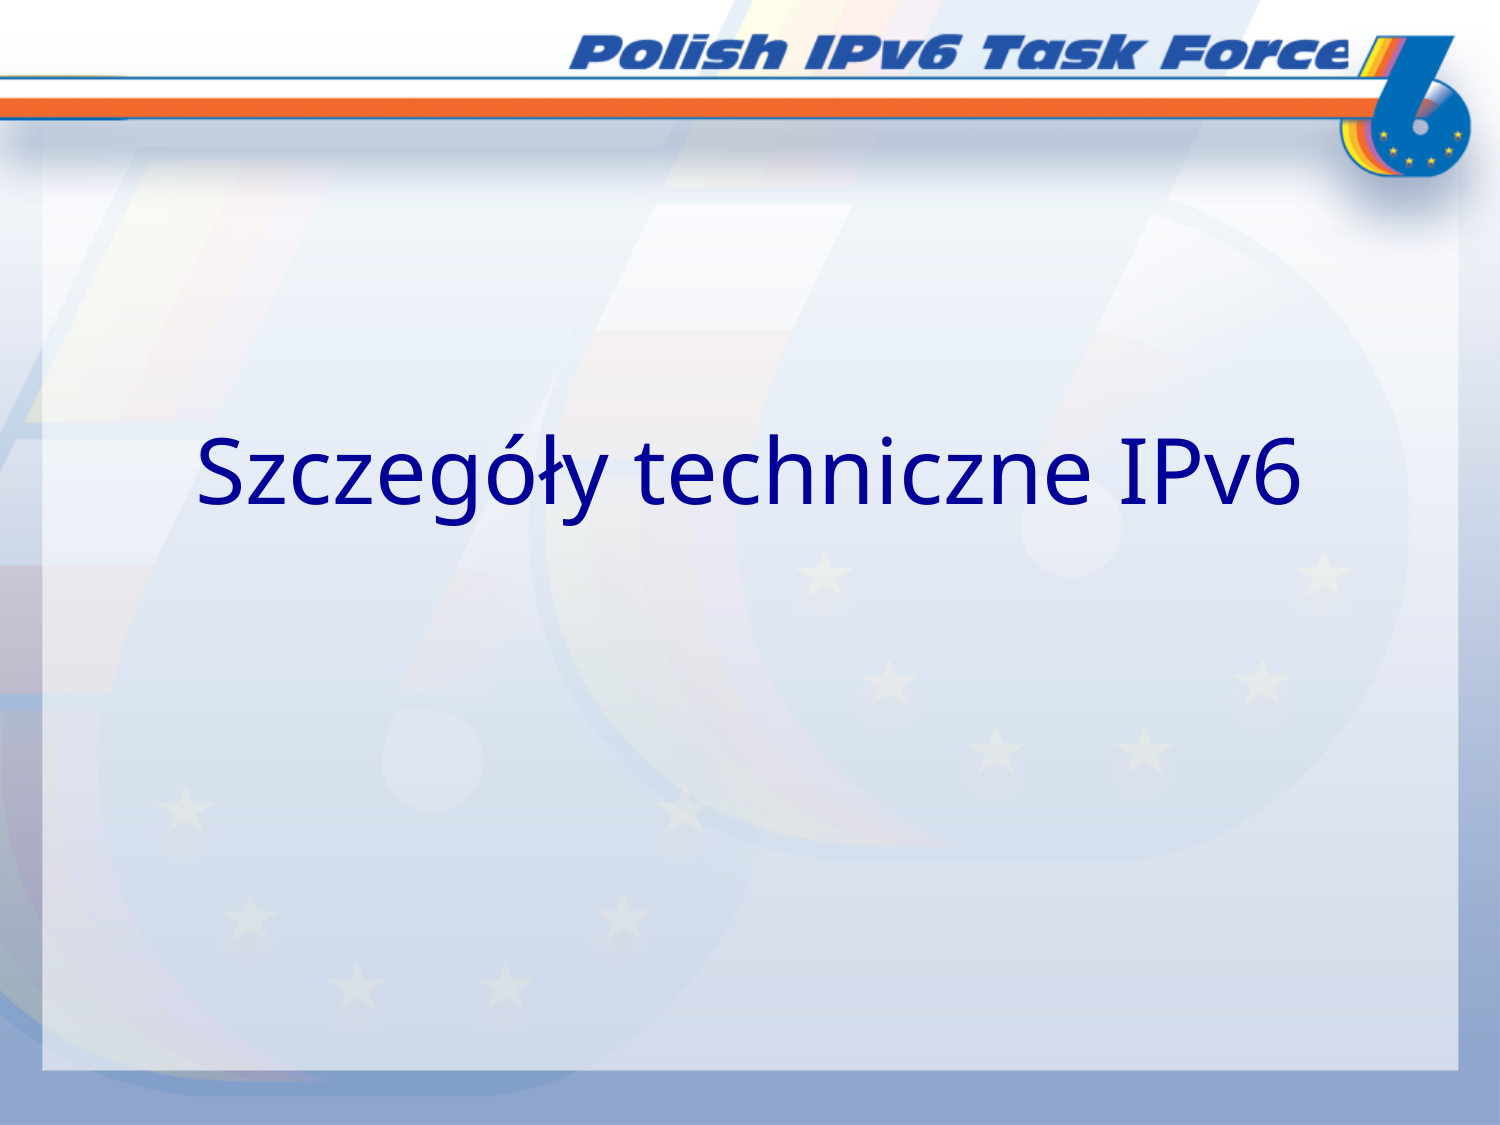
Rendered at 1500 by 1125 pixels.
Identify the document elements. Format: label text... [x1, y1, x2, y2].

picture [0, 0, 1500, 1125]
title Szczegóły techniczne IPv6 [112, 374, 1388, 563]
